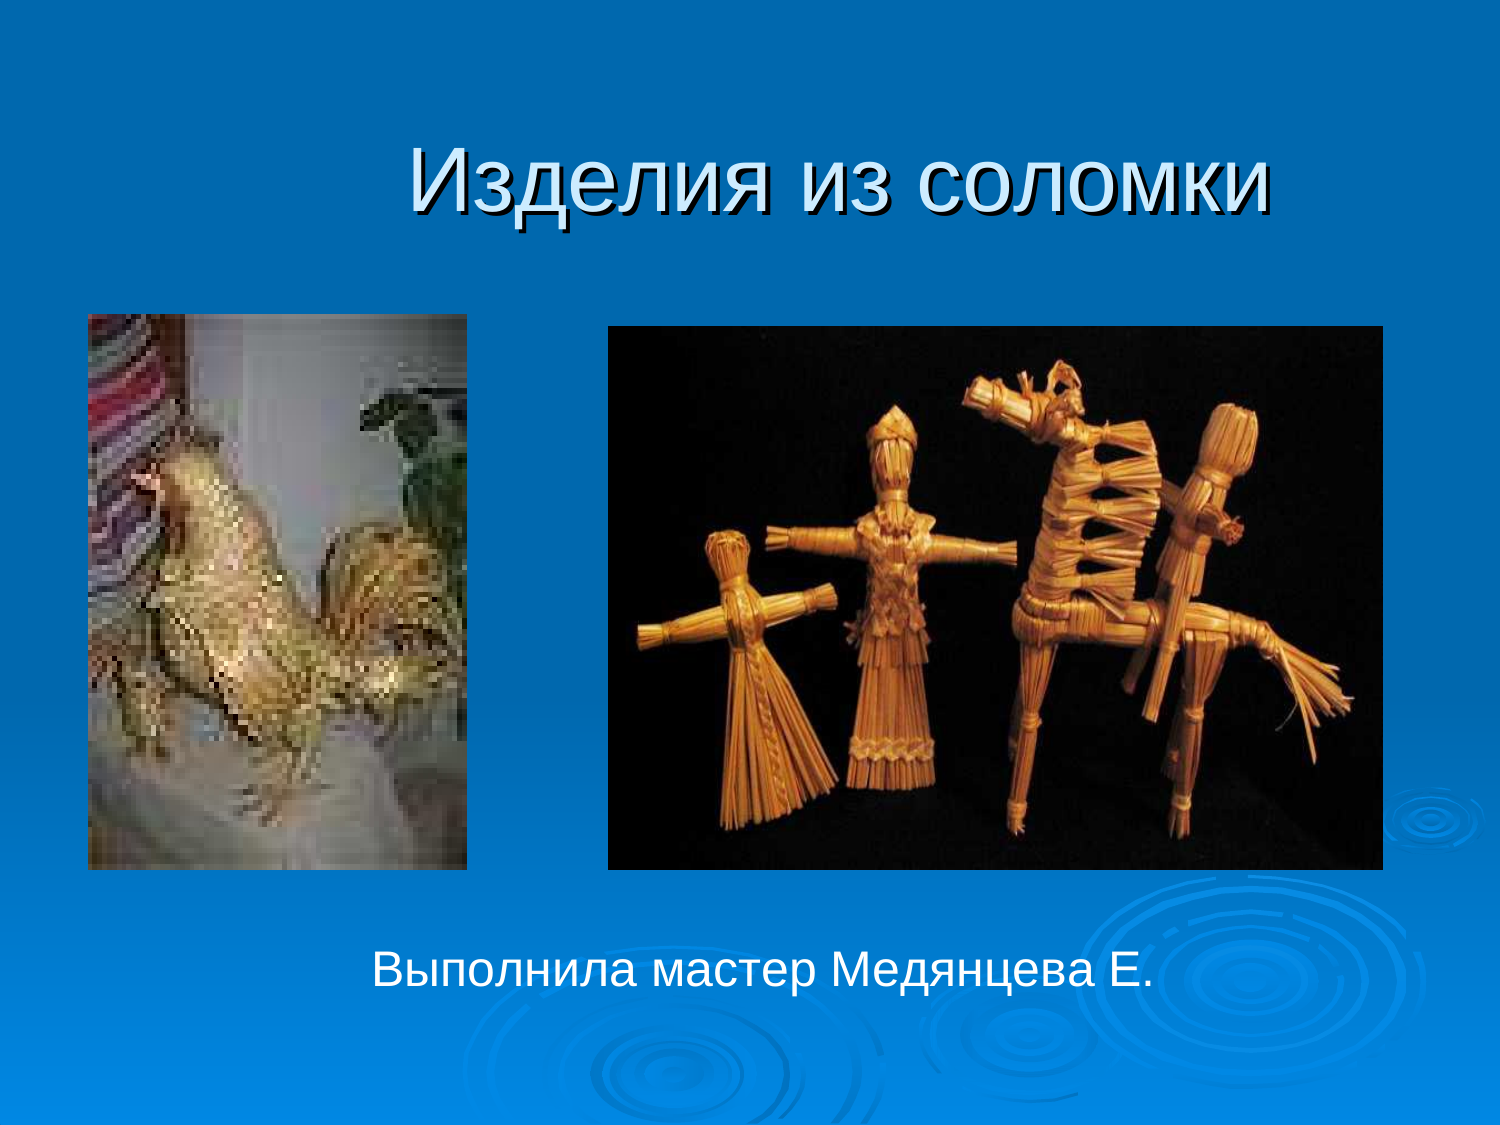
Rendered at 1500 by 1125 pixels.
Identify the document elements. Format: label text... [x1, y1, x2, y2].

text_box Выполнила мастер Медянцева Е. [301, 928, 1223, 1005]
text_box Изделия из соломки [100, 62, 1351, 288]
picture [608, 326, 1383, 870]
picture [88, 314, 467, 870]
